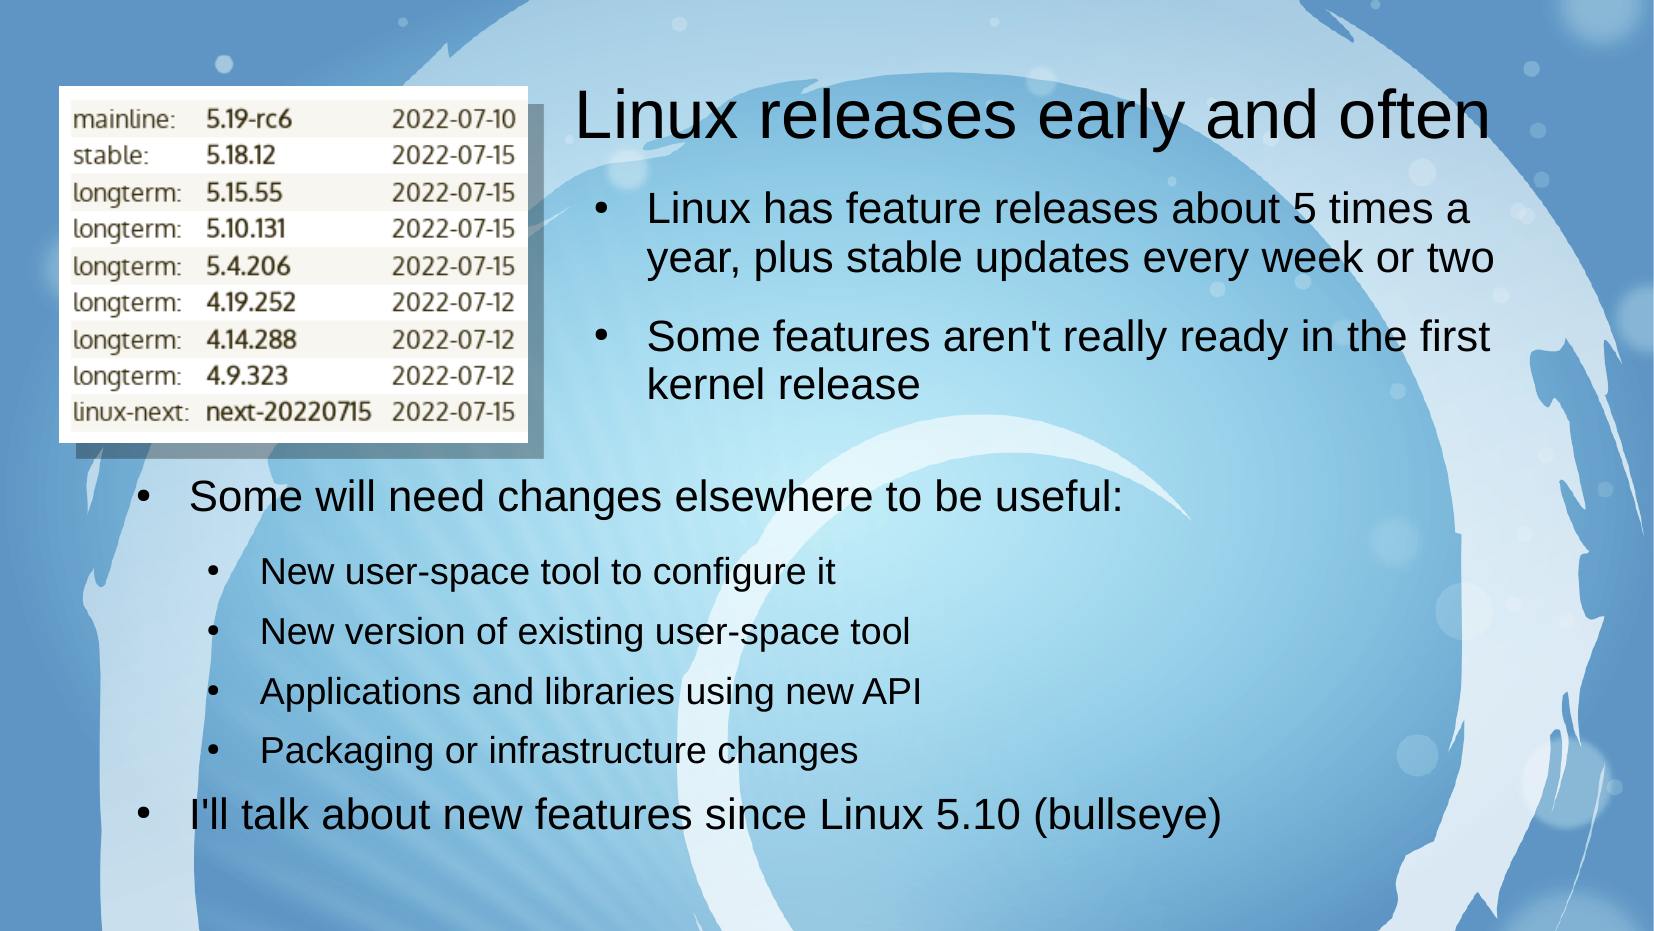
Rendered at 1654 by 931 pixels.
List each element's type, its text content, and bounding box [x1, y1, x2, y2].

text_box Linux has feature releases about 5 times a year, plus stable updates every week or two Some features aren't really ready in the first kernel release [561, 177, 1536, 473]
picture [0, 0, 1654, 931]
list Some will need changes elsewhere to be useful: New user-space tool to configure it New version of existing user-space tool Applications and libraries using new API Packaging or infrastructure changes I'll talk about new features since Linux 5.10 (bullseye) [118, 472, 1536, 832]
title Linux releases early and often [531, 37, 1536, 193]
